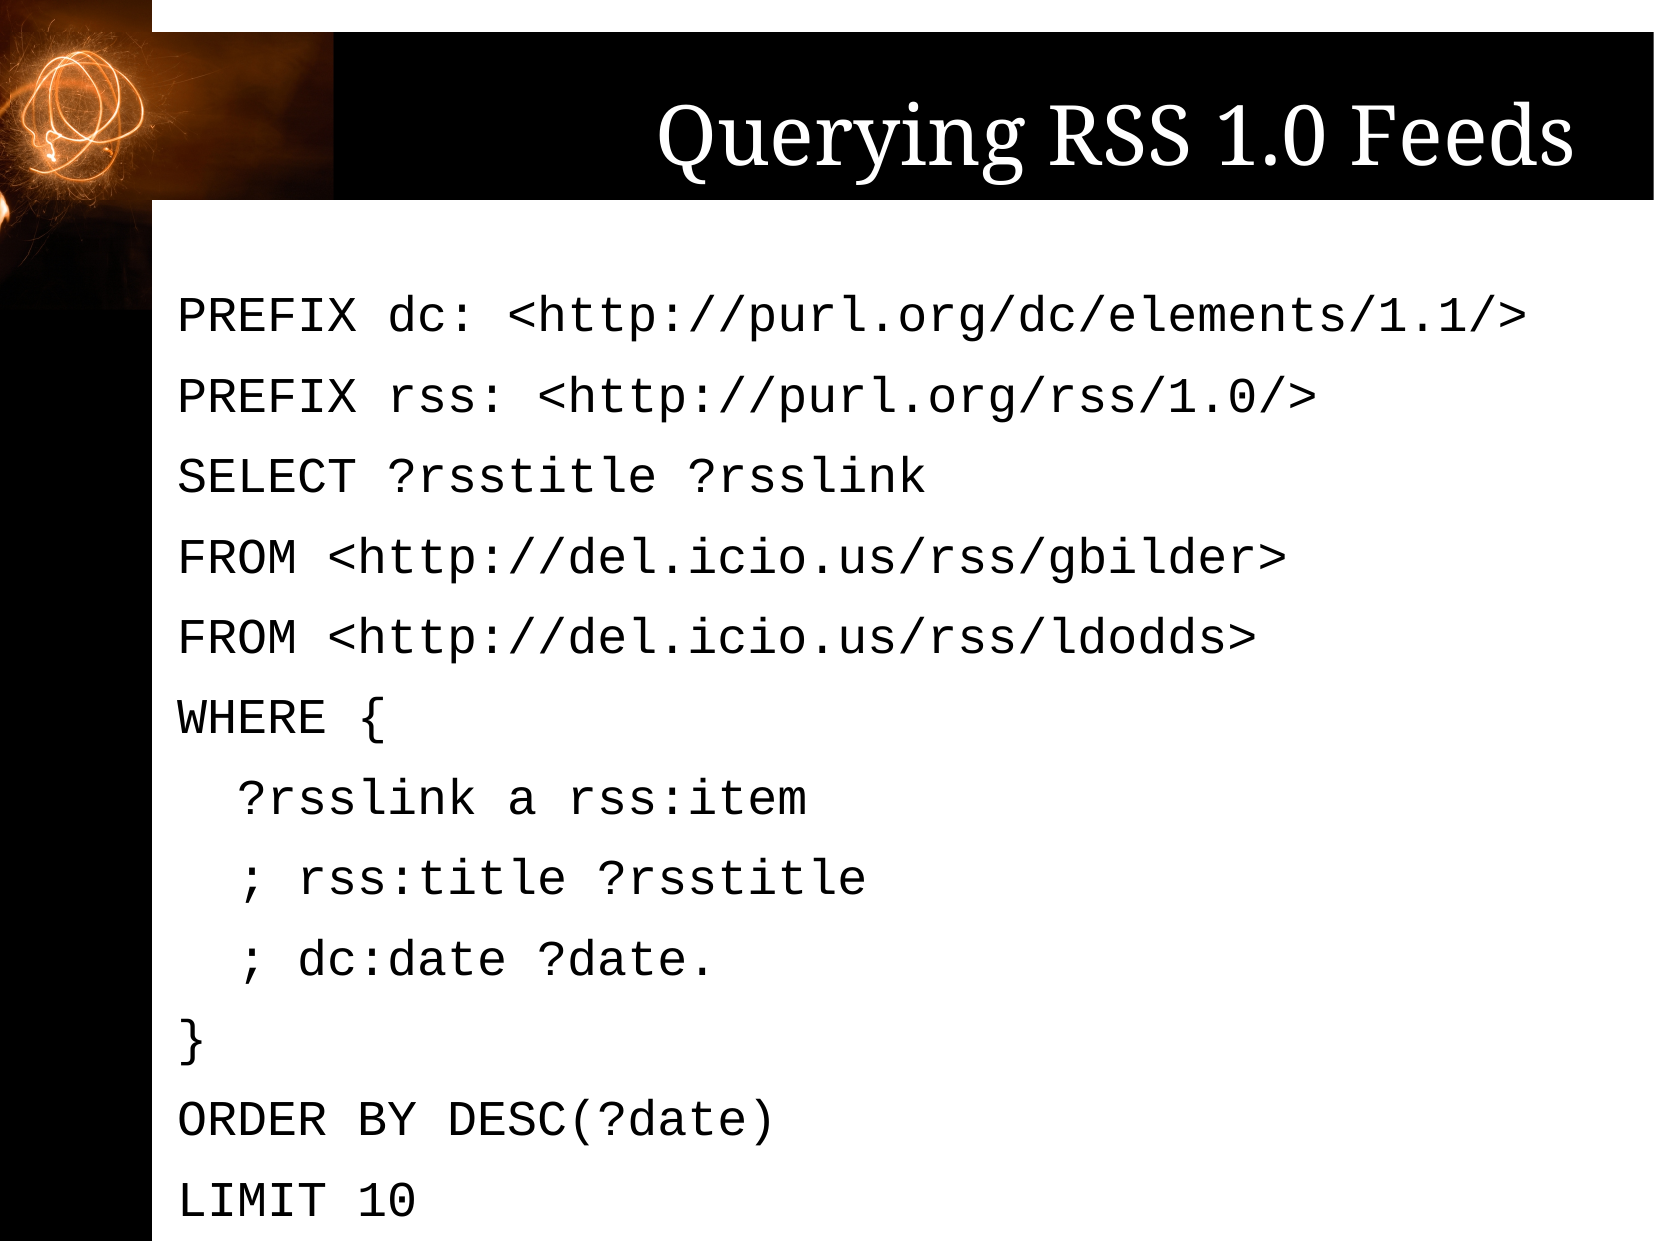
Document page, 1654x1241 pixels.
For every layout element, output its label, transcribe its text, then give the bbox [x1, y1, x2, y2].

list PREFIX dc: <http://purl.org/dc/elements/1.1/> PREFIX rss: <http://purl.org/rss/1.0/> SELECT ?rsstitle ?rsslink FROM <http://del.icio.us/rss/gbilder> FROM <http://del.icio.us/rss/ldodds> WHERE { ?rsslink a rss:item ; rss:title ?rsstitle ; dc:date ?date. } ORDER BY DESC(?date) LIMIT 10 [82, 290, 1571, 1195]
picture [0, 0, 372, 1241]
title Querying RSS 1.0 Feeds [372, 29, 1654, 237]
